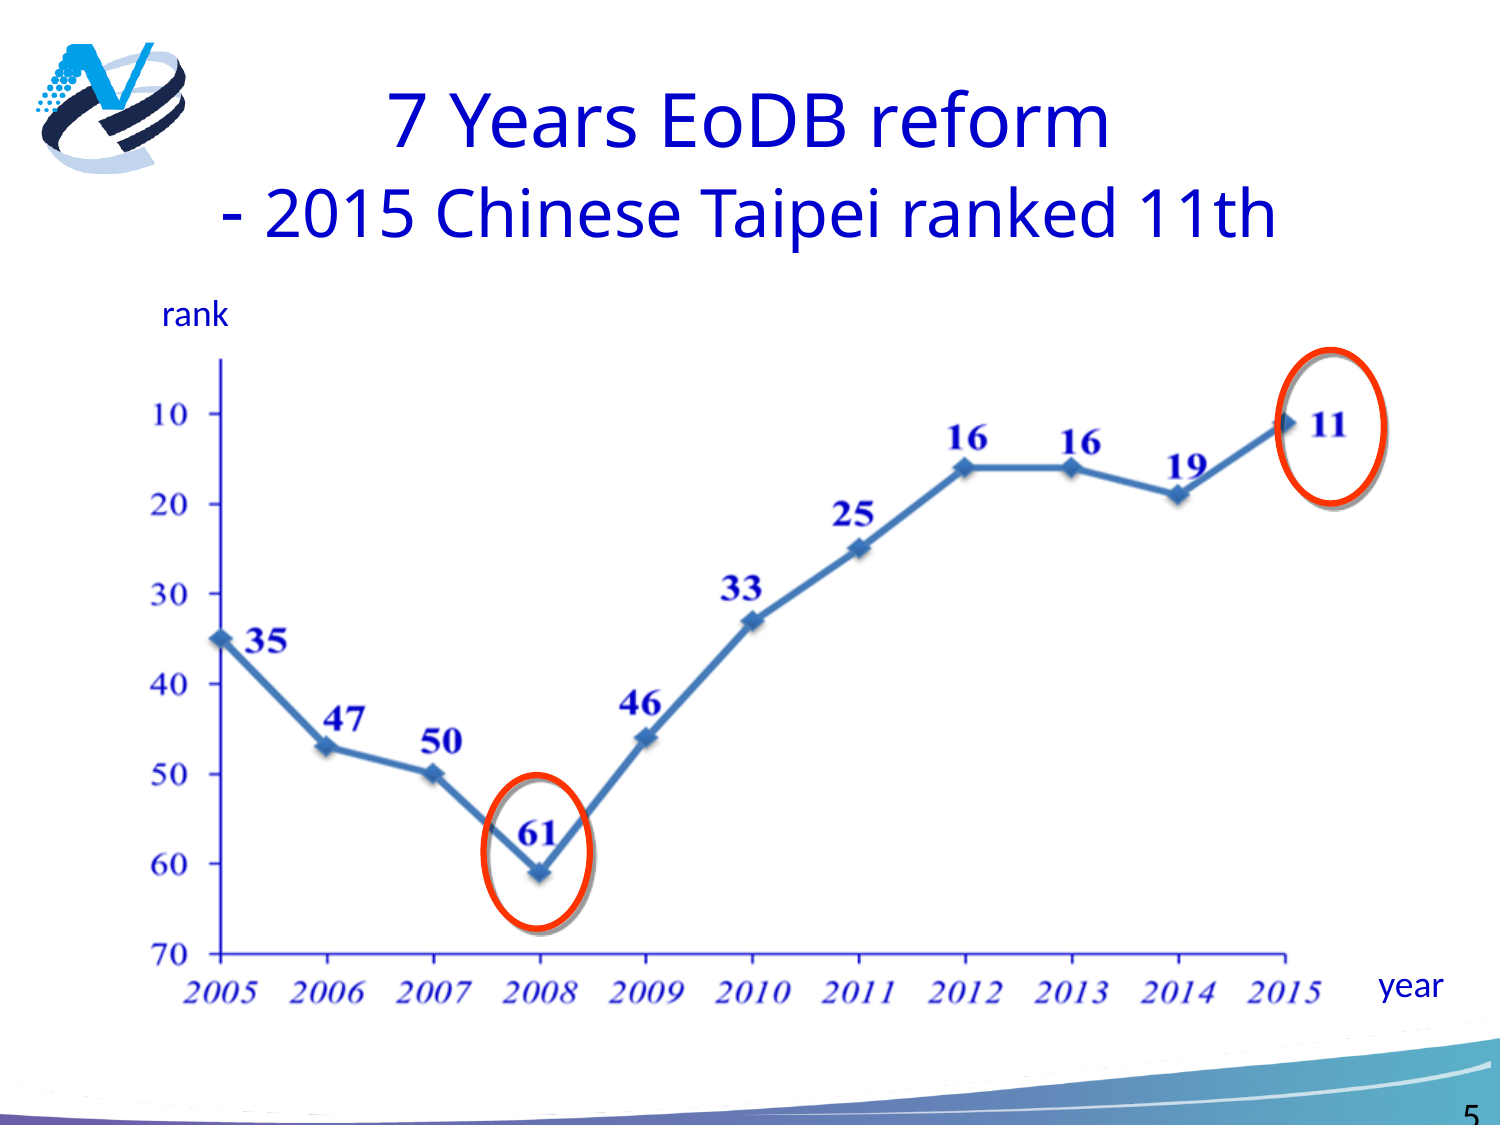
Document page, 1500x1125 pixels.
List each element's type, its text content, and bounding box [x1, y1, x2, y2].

text_box 5 [1446, 1084, 1500, 1125]
text_box rank [130, 273, 260, 350]
picture [135, 289, 1388, 1020]
text_box [483, 775, 590, 929]
text_box [1277, 349, 1384, 504]
text_box 7 Years EoDB reform - 2015 Chinese Taipei ranked 11th [66, 64, 1434, 262]
text_box year [1347, 944, 1476, 1021]
